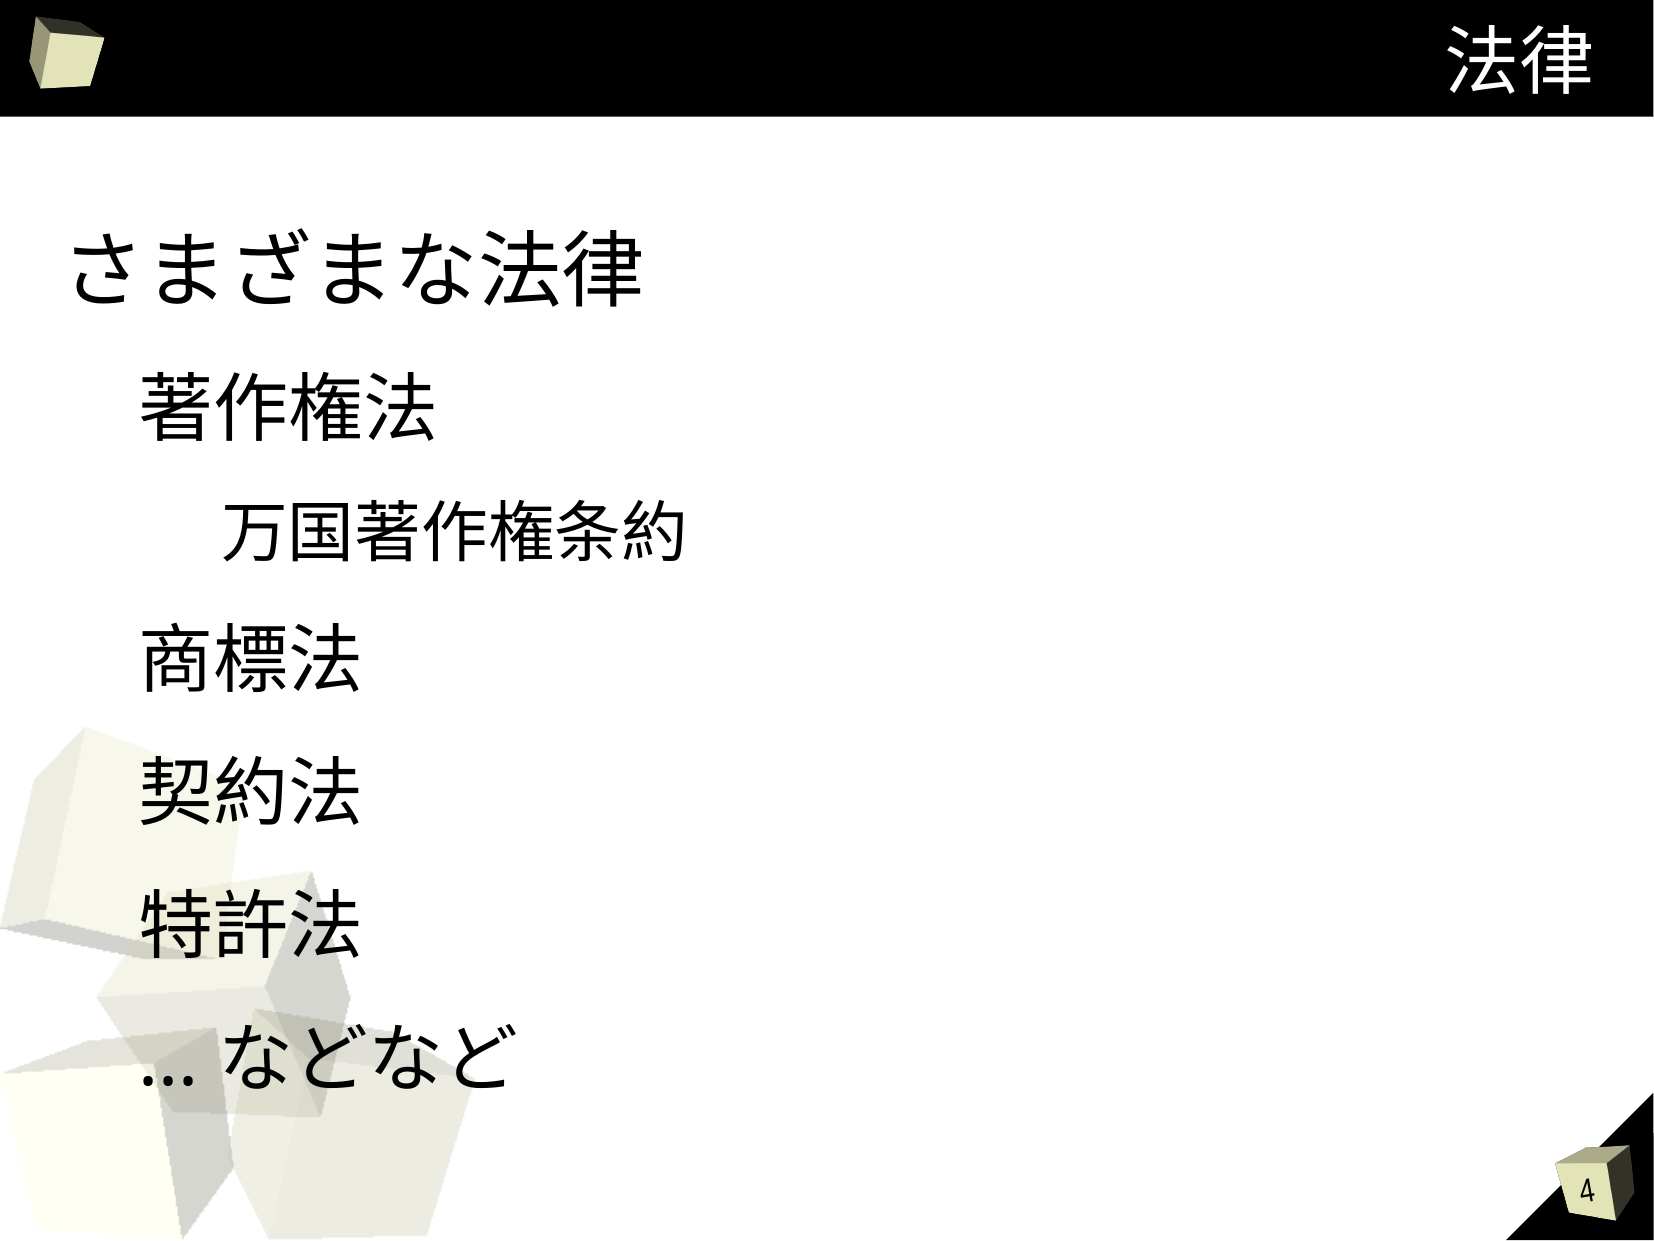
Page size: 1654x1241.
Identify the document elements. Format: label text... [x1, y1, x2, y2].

picture [0, 726, 477, 1241]
title 法律 [118, 0, 1595, 119]
list さまざまな法律 著作権法 万国著作権条約 商標法 契約法 特許法 ...などなど [44, 177, 1611, 1214]
